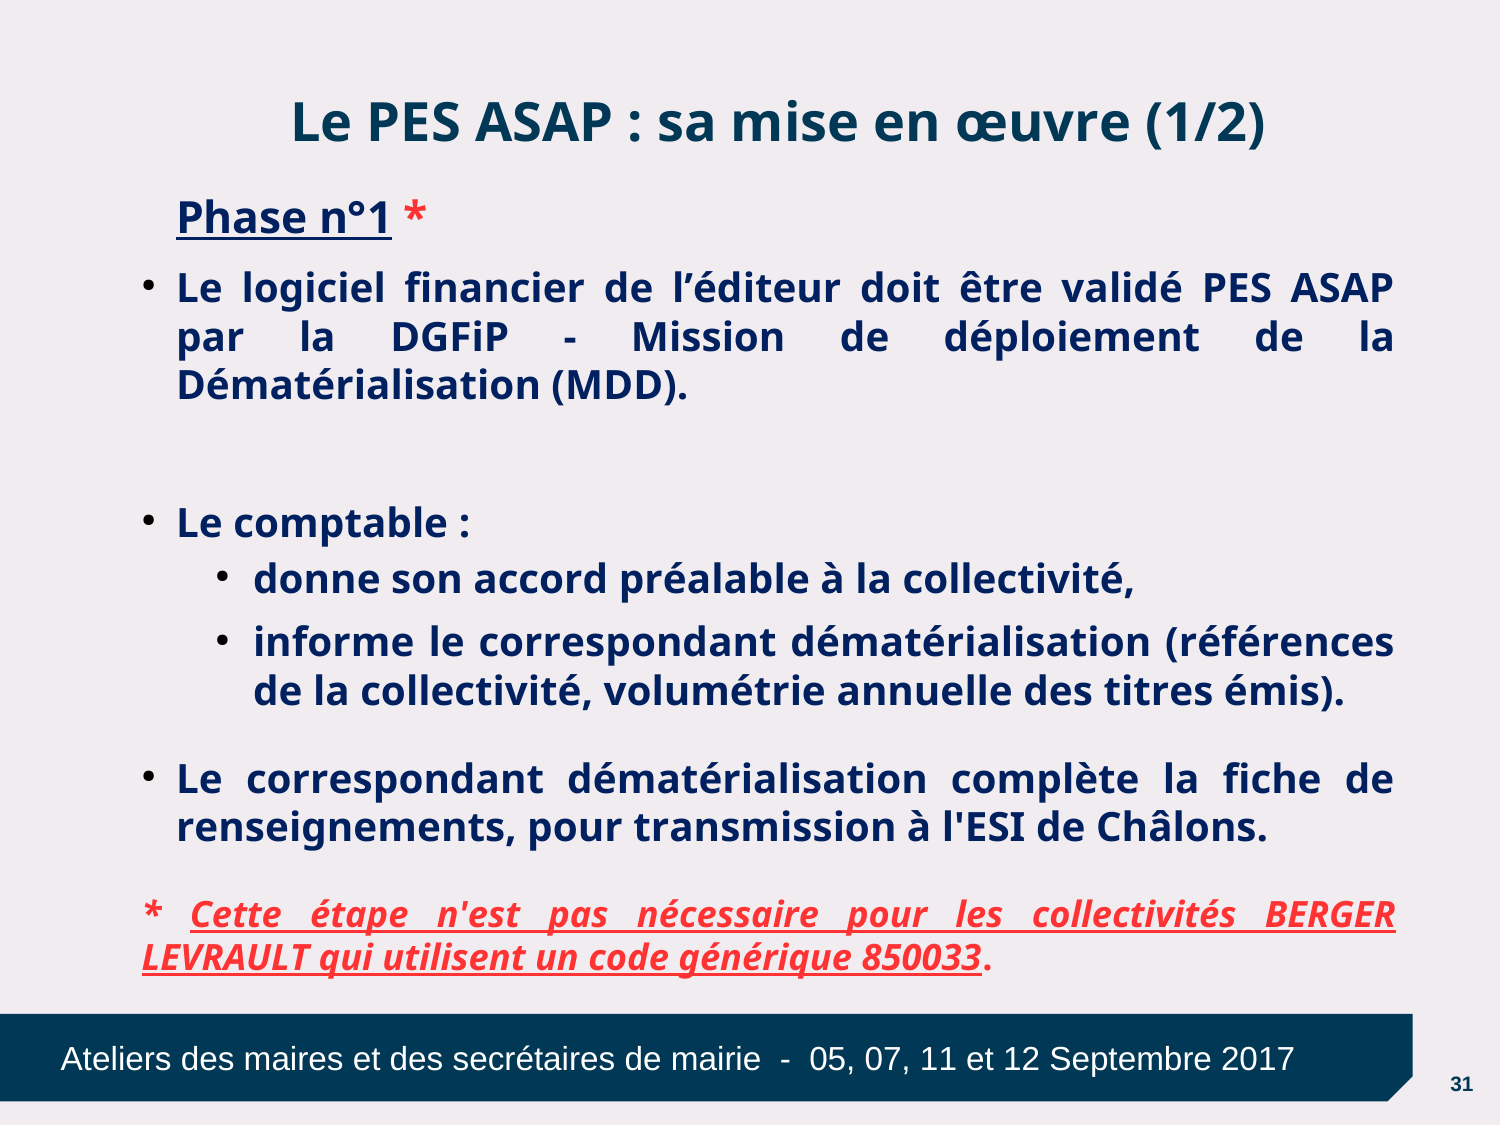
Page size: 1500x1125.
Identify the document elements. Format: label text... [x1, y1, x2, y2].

title Le PES ASAP : sa mise en œuvre (1/2) [121, 68, 1436, 178]
list Phase n°1 * Le logiciel financier de l’éditeur doit être validé PES ASAP par la DGFiP - Mission de déploiement de la Dématérialisation (MDD). Le comptable : donne son accord préalable à la collectivité, informe le correspondant dématérialisation (références de la collectivité, volumétrie annuelle des titres émis). Le correspondant dématérialisation complète la fiche de renseignements, pour transmission à l'ESI de Châlons. * Cette étape n'est pas nécessaire pour les collectivités BERGER LEVRAULT qui utilisent un code générique 850033. [141, 188, 1397, 993]
